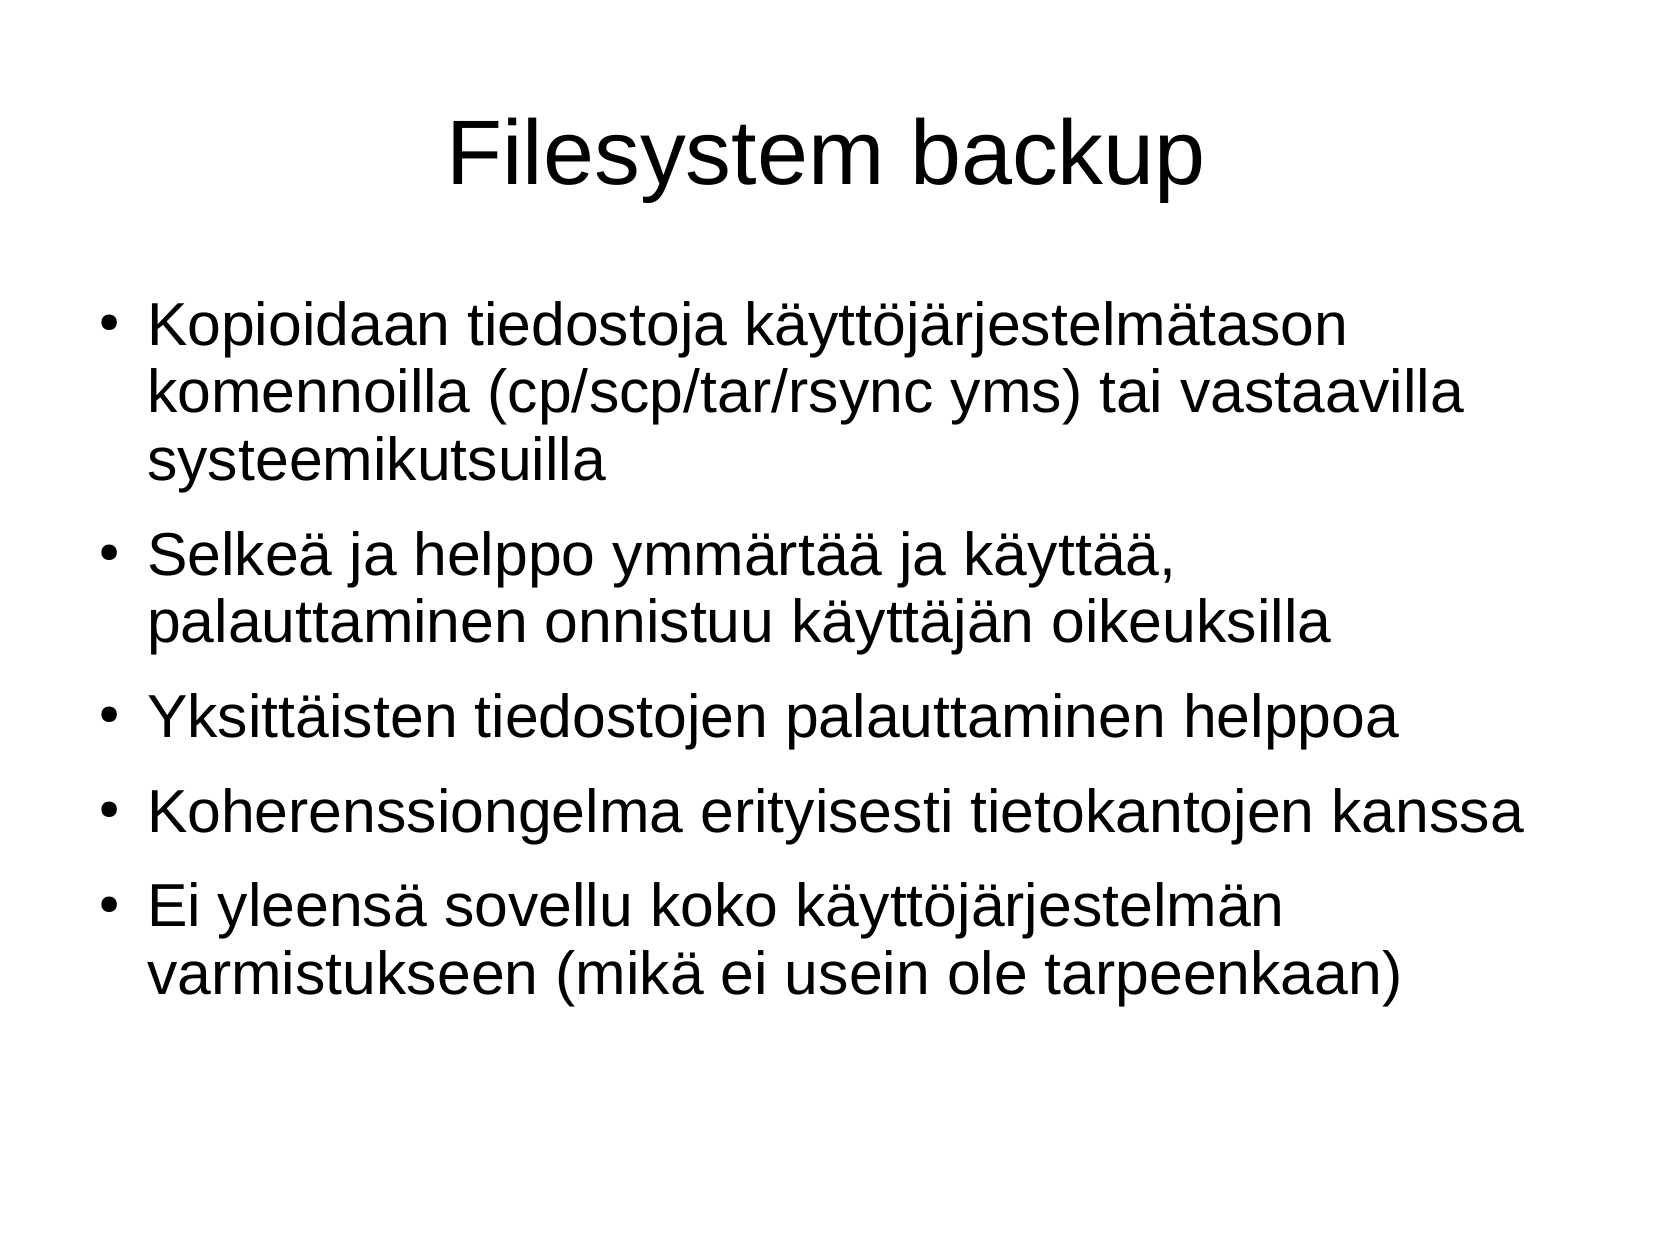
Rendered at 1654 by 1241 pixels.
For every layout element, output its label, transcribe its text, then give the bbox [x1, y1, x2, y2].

list Kopioidaan tiedostoja käyttöjärjestelmätason komennoilla (cp/scp/tar/rsync yms) tai vastaavilla systeemikutsuilla Selkeä ja helppo ymmärtää ja käyttää, palauttaminen onnistuu käyttäjän oikeuksilla Yksittäisten tiedostojen palauttaminen helppoa Koherenssiongelma erityisesti tietokantojen kanssa Ei yleensä sovellu koko käyttöjärjestelmän varmistukseen (mikä ei usein ole tarpeenkaan) [82, 290, 1571, 1010]
title Filesystem backup [82, 49, 1571, 257]
